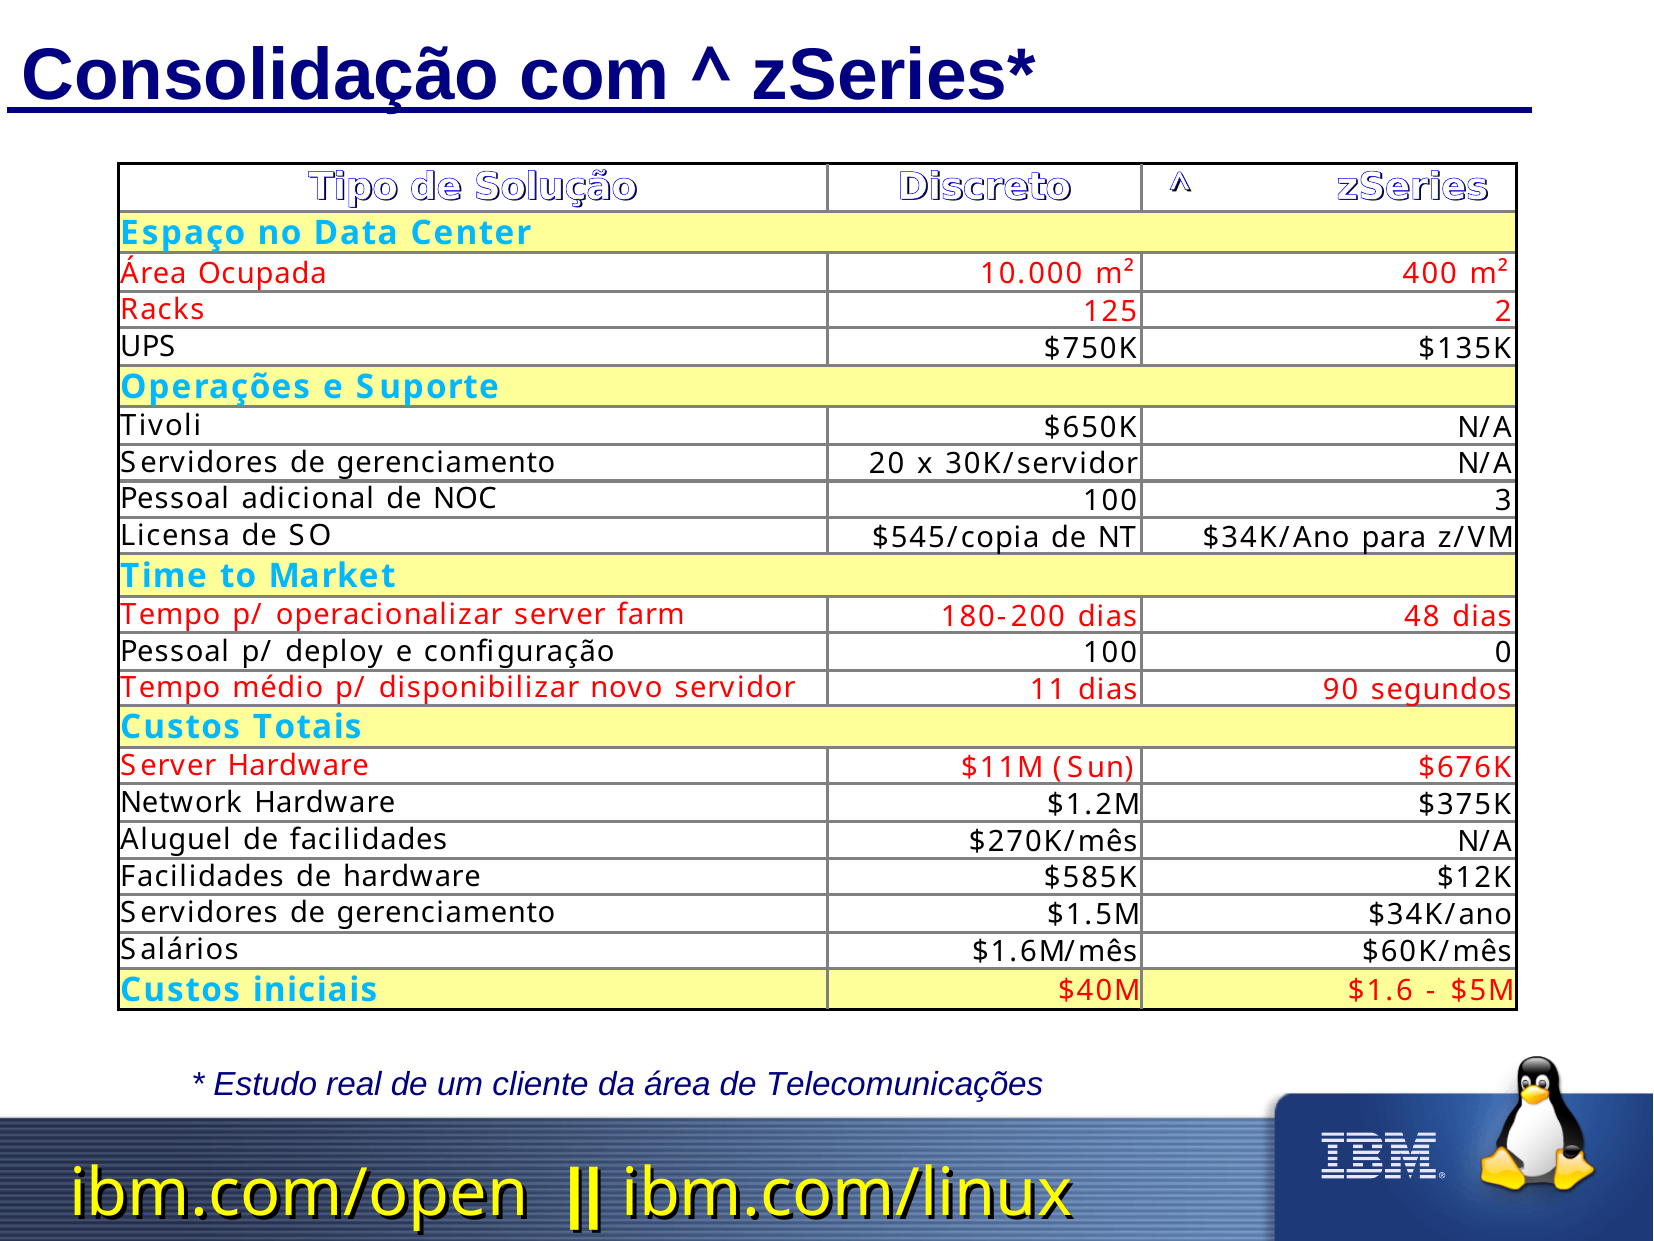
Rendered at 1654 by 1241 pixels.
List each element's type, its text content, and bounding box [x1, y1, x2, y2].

text_box Consolidação com ^ zSeries* [21, 14, 1610, 127]
chart [116, 161, 1518, 1032]
text_box * Estudo real de um cliente da área de Telecomunicações [191, 1062, 1145, 1112]
picture [0, 1055, 1653, 1241]
